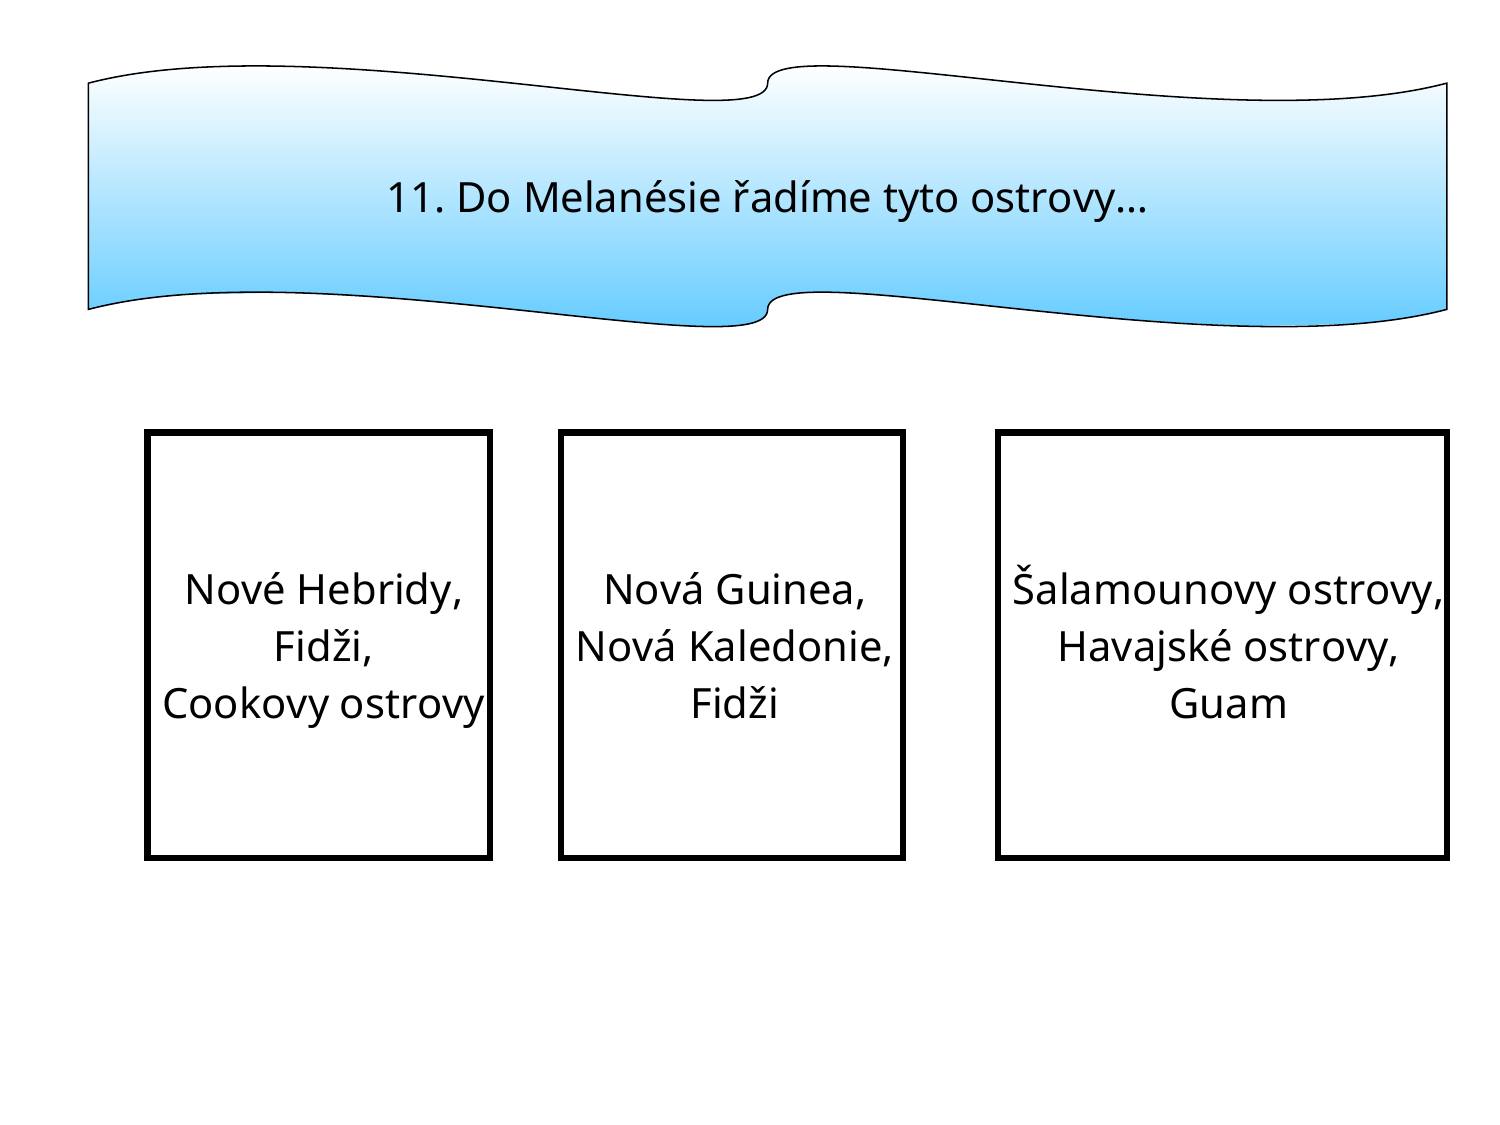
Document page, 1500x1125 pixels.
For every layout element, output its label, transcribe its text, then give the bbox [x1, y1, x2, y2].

text_box Nová Guinea, Nová Kaledonie, Fidži [560, 432, 904, 858]
text_box Nové Hebridy, Fidži, Cookovy ostrovy [147, 432, 491, 858]
text_box Šalamounovy ostrovy, Havajské ostrovy, Guam [998, 432, 1447, 858]
text_box 11. Do Melanésie řadíme tyto ostrovy… [88, 65, 1447, 327]
